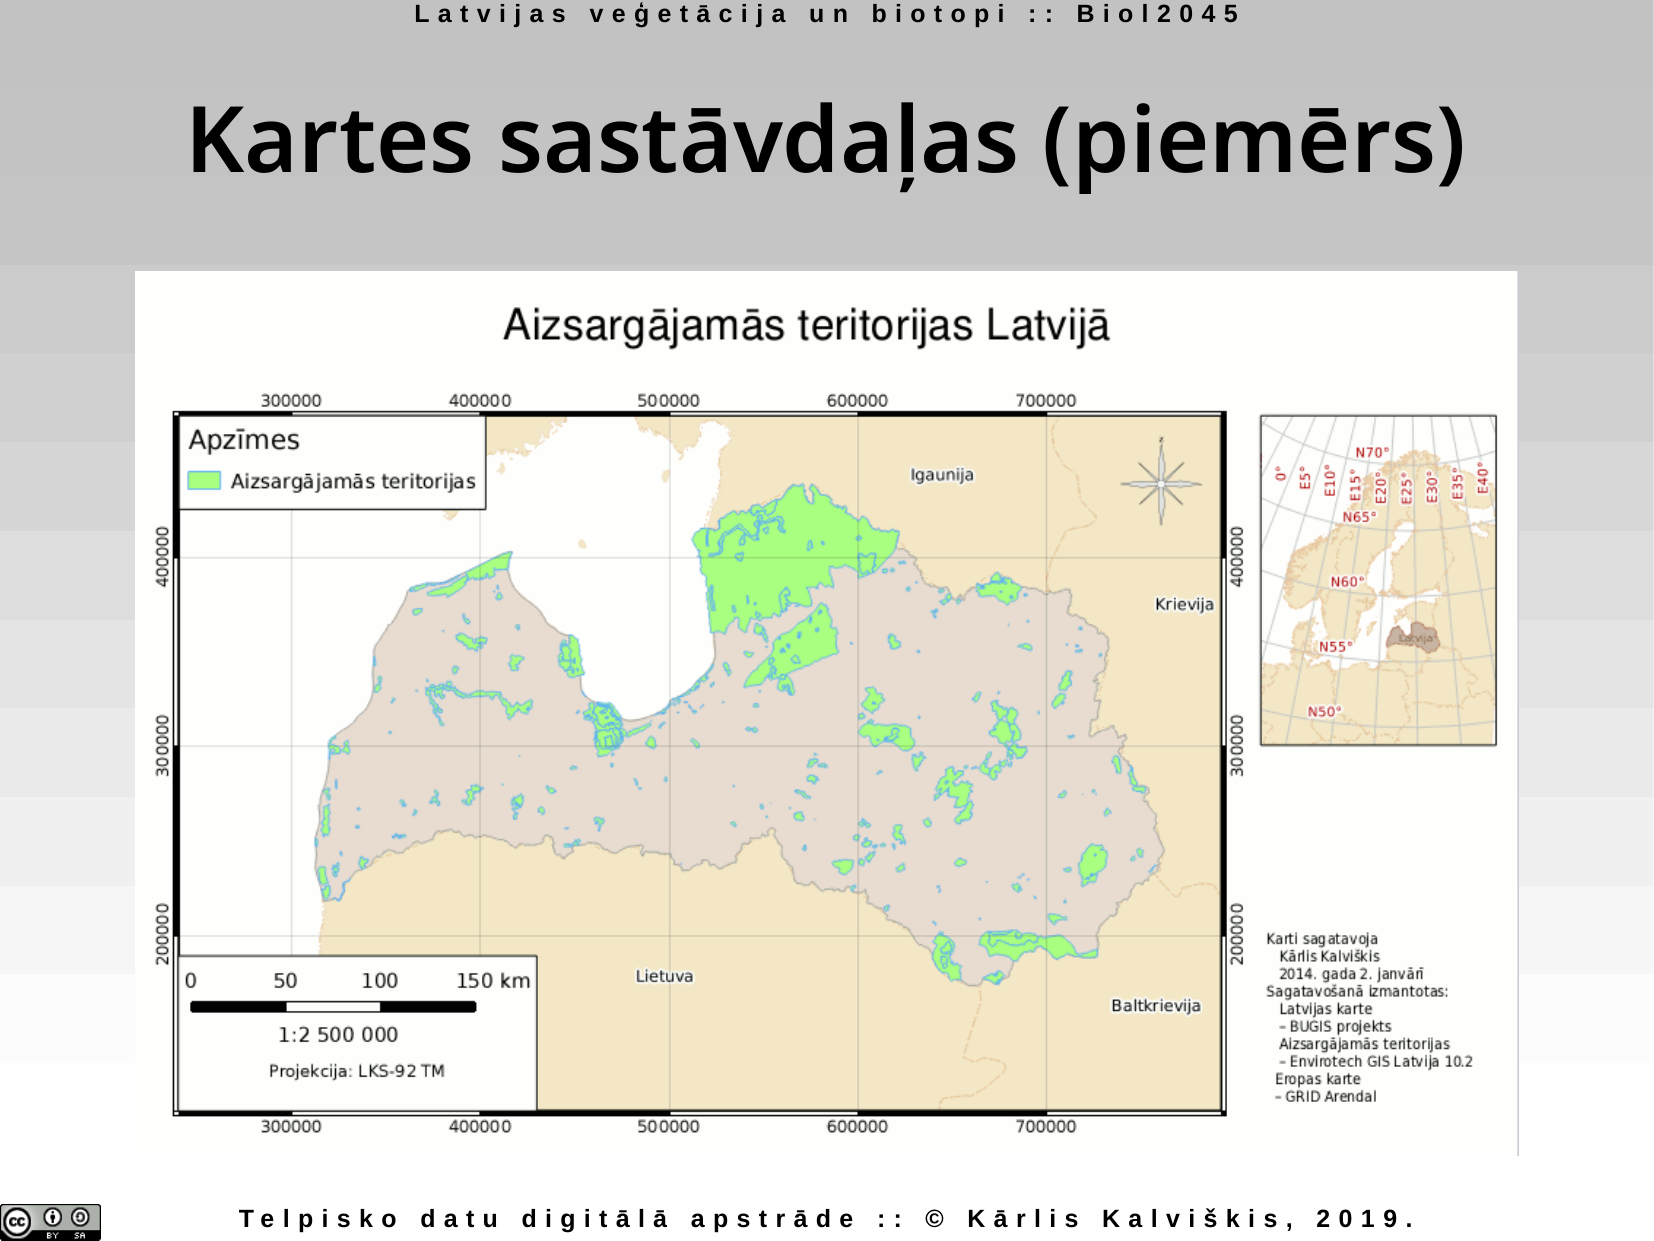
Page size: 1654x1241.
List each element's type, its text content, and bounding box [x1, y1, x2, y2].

picture [0, 0, 1654, 1241]
title Kartes sastāvdaļas (piemērs) [29, 49, 1625, 296]
